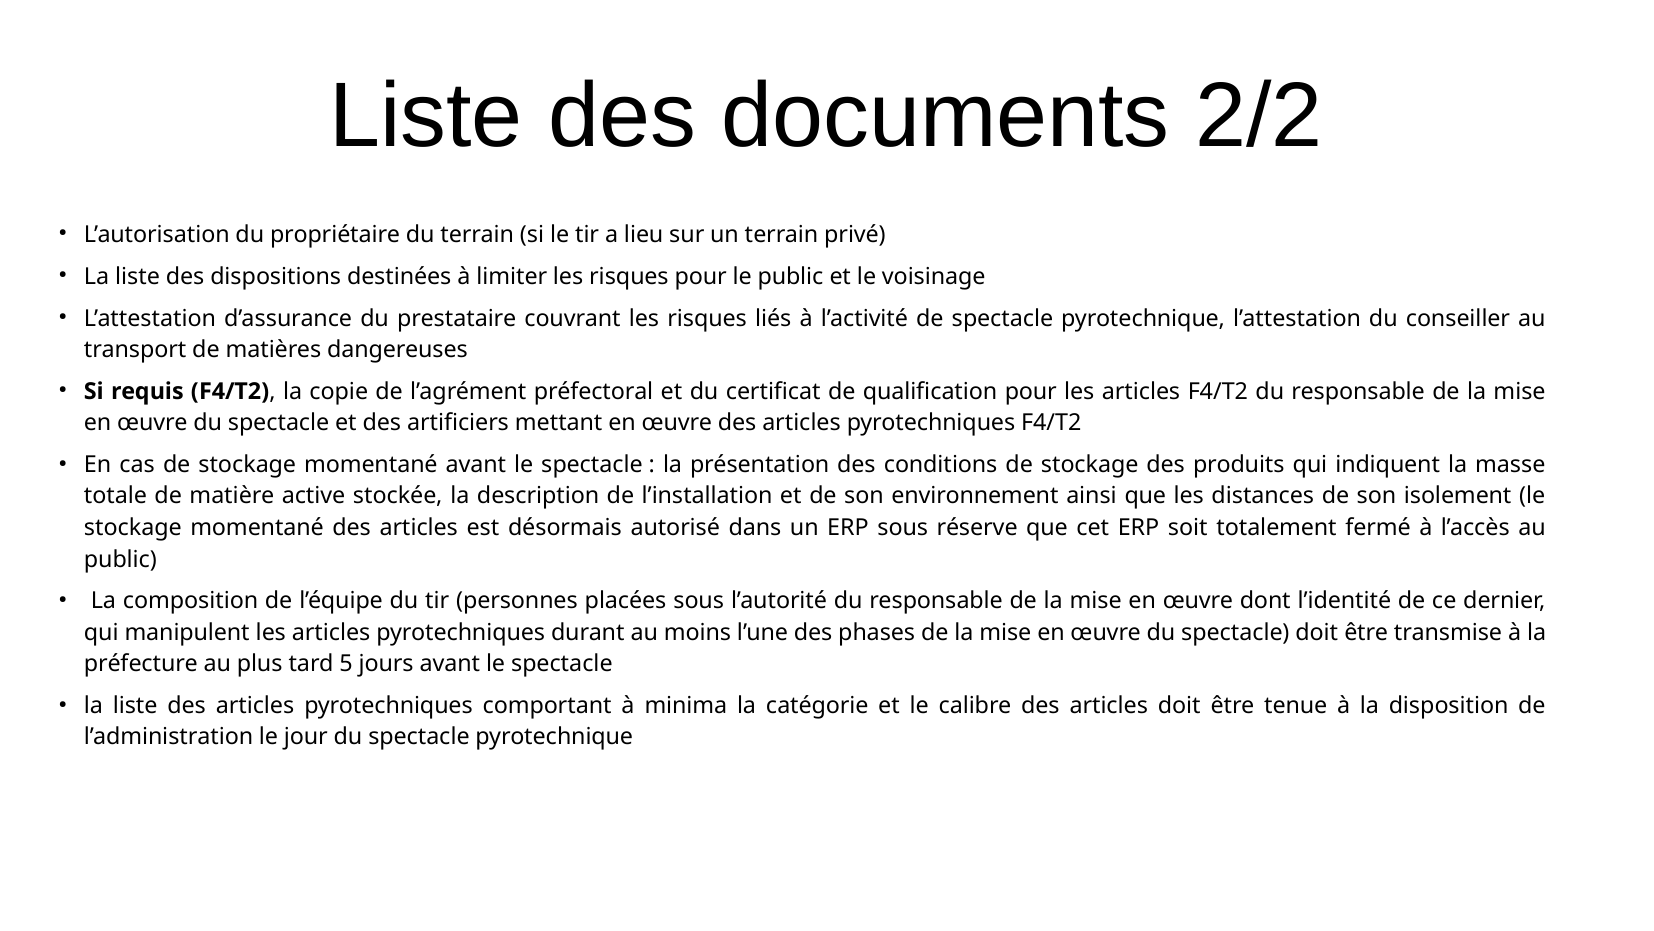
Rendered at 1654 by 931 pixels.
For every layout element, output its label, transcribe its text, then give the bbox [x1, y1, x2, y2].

list L’autorisation du propriétaire du terrain (si le tir a lieu sur un terrain privé) La liste des dispositions destinées à limiter les risques pour le public et le voisinage L’attestation d’assurance du prestataire couvrant les risques liés à l’activité de spectacle pyrotechnique, l’attestation du conseiller au transport de matières dangereuses Si requis (F4/T2), la copie de l’agrément préfectoral et du certificat de qualification pour les articles F4/T2 du responsable de la mise en œuvre du spectacle et des artificiers mettant en œuvre des articles pyrotechniques F4/T2 En cas de stockage momentané avant le spectacle : la présentation des conditions de stockage des produits qui indiquent la masse totale de matière active stockée, la description de l’installation et de son environnement ainsi que les distances de son isolement (le stockage momentané des articles est désormais autorisé dans un ERP sous réserve que cet ERP soit totalement fermé à l’accès au public) La composition de l’équipe du tir (personnes placées sous l’autorité du responsable de la mise en œuvre dont l’identité de ce dernier, qui manipulent les articles pyrotechniques durant au moins l’une des phases de la mise en œuvre du spectacle) doit être transmise à la préfecture au plus tard 5 jours avant le spectacle la liste des articles pyrotechniques comportant à minima la catégorie et le calibre des articles doit être tenue à la disposition de l’administration le jour du spectacle pyrotechnique [59, 217, 1548, 758]
title Liste des documents 2/2 [82, 37, 1571, 193]
